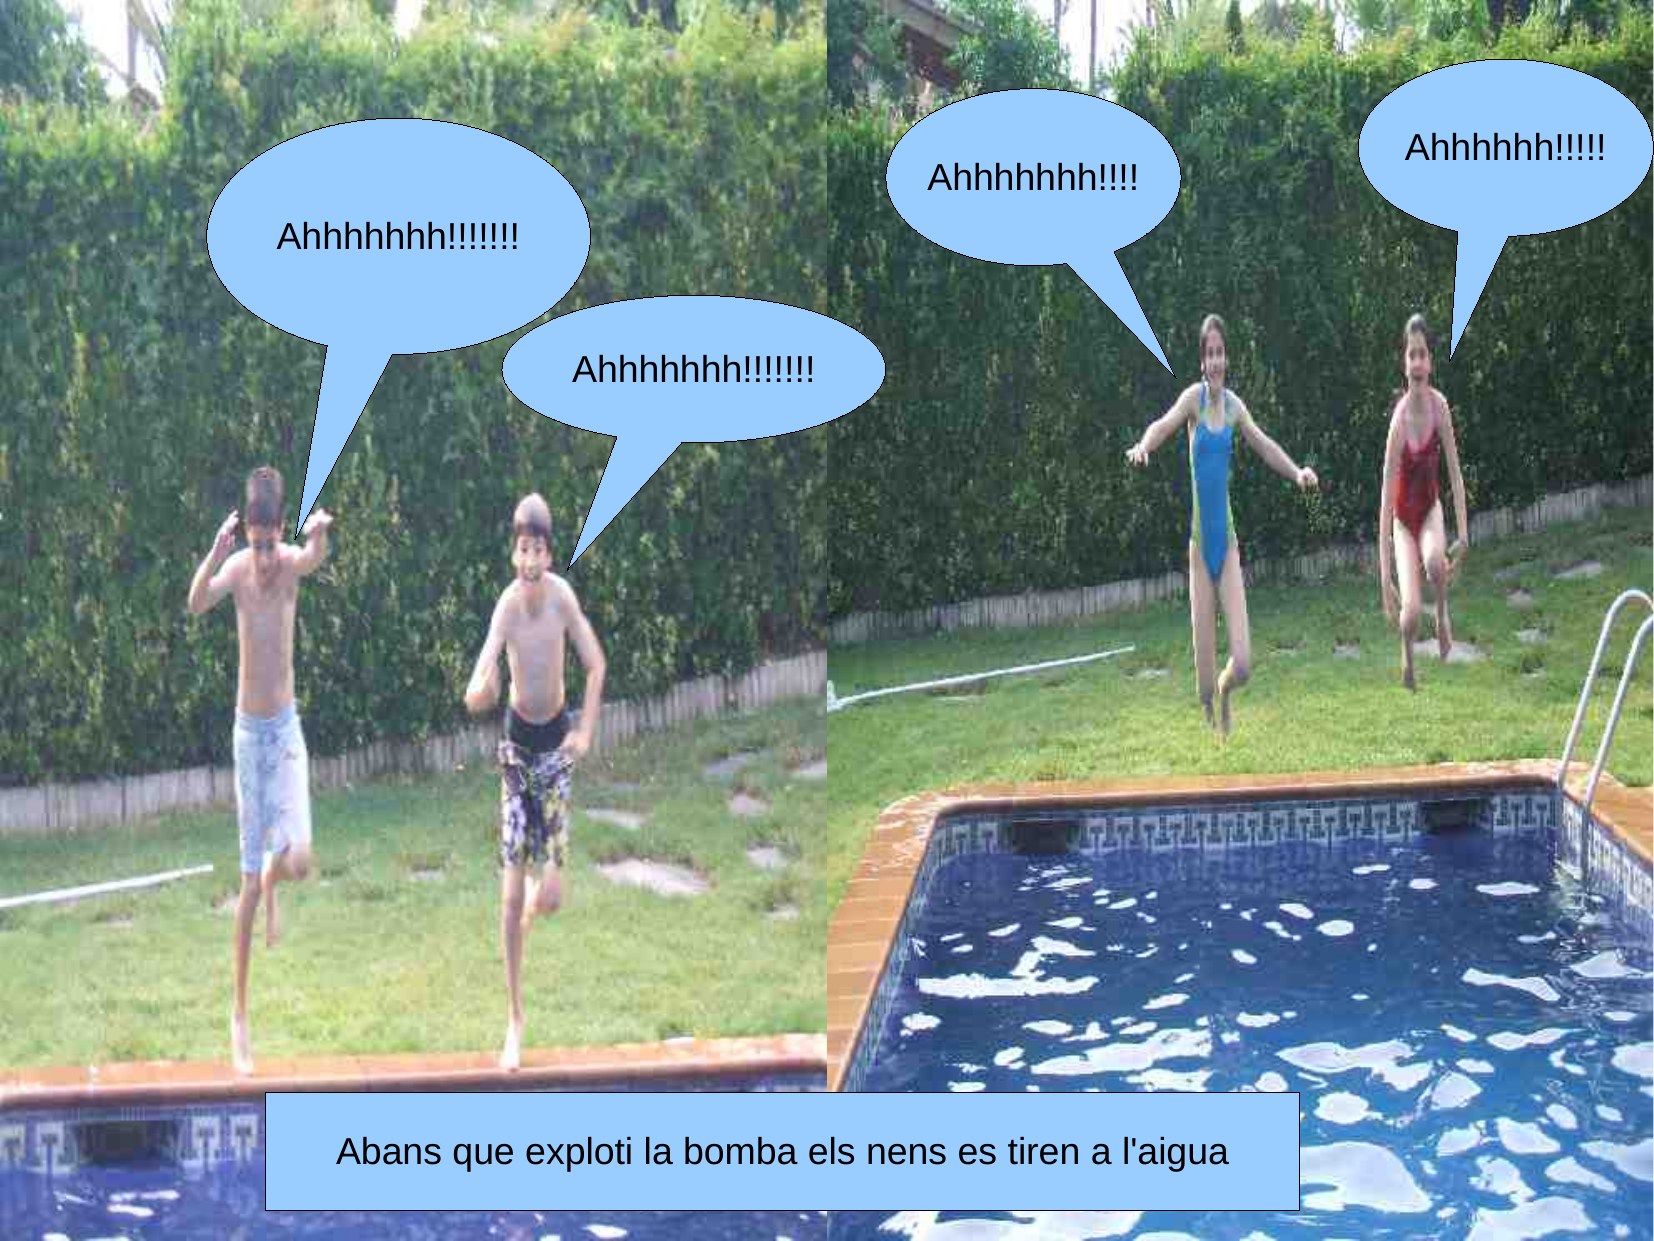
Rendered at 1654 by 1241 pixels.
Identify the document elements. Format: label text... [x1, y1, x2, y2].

text_box Ahhhhhhh!!!!!!! [501, 295, 886, 571]
text_box Abans que exploti la bomba els nens es tiren a l'aigua [265, 1092, 1300, 1211]
picture [0, 0, 1654, 1241]
text_box Ahhhhhh!!!!! [1358, 59, 1654, 362]
text_box Ahhhhhhh!!!!!!! [206, 118, 591, 540]
text_box Ahhhhhhh!!!! [885, 88, 1182, 379]
